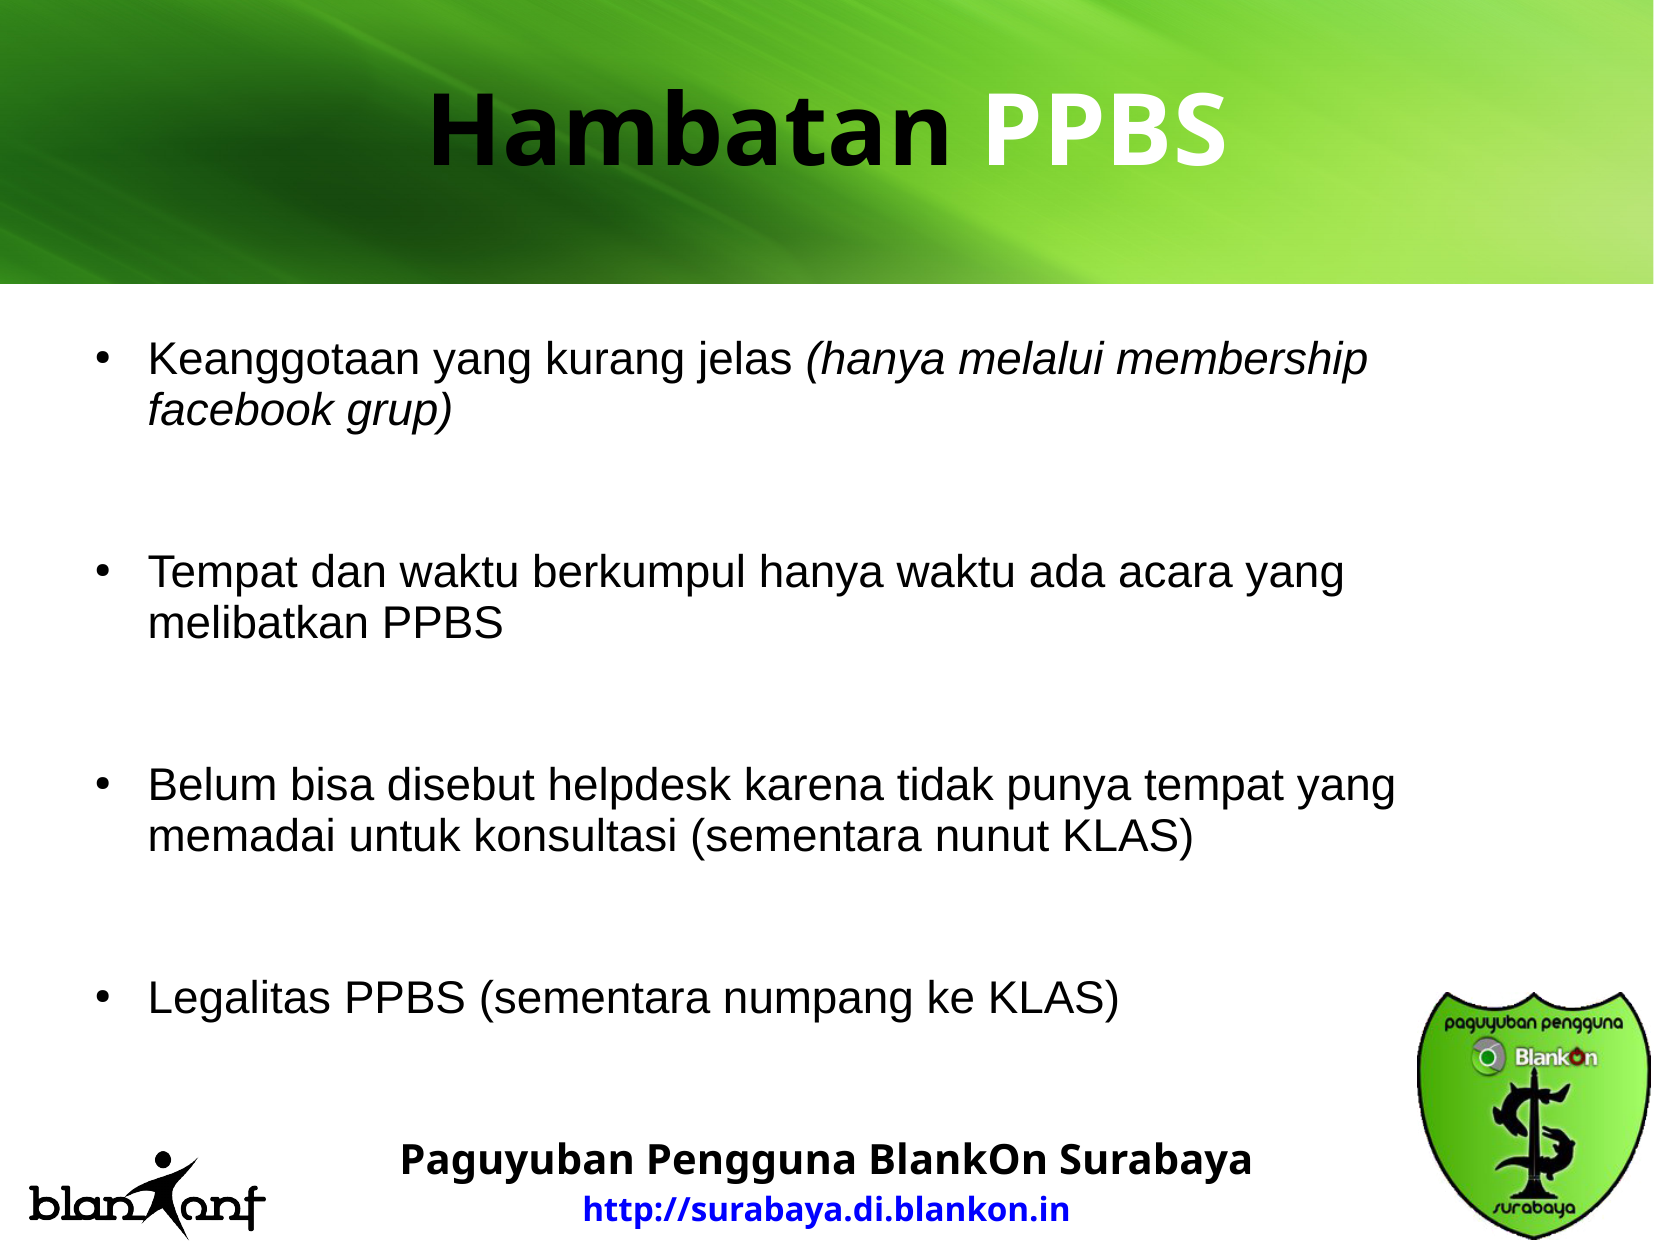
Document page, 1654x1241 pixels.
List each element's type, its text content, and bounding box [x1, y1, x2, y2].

picture [29, 1151, 266, 1241]
text_box Paguyuban Pengguna BlankOn Surabaya http://surabaya.di.blankon.in [295, 1122, 1359, 1241]
list Keanggotaan yang kurang jelas (hanya melalui membership facebook grup) Tempat dan waktu berkumpul hanya waktu ada acara yang melibatkan PPBS Belum bisa disebut helpdesk karena tidak punya tempat yang memadai untuk konsultasi (sementara nunut KLAS) Legalitas PPBS (sementara numpang ke KLAS) [76, 333, 1565, 1152]
picture [0, 0, 1654, 284]
picture [1417, 992, 1651, 1240]
